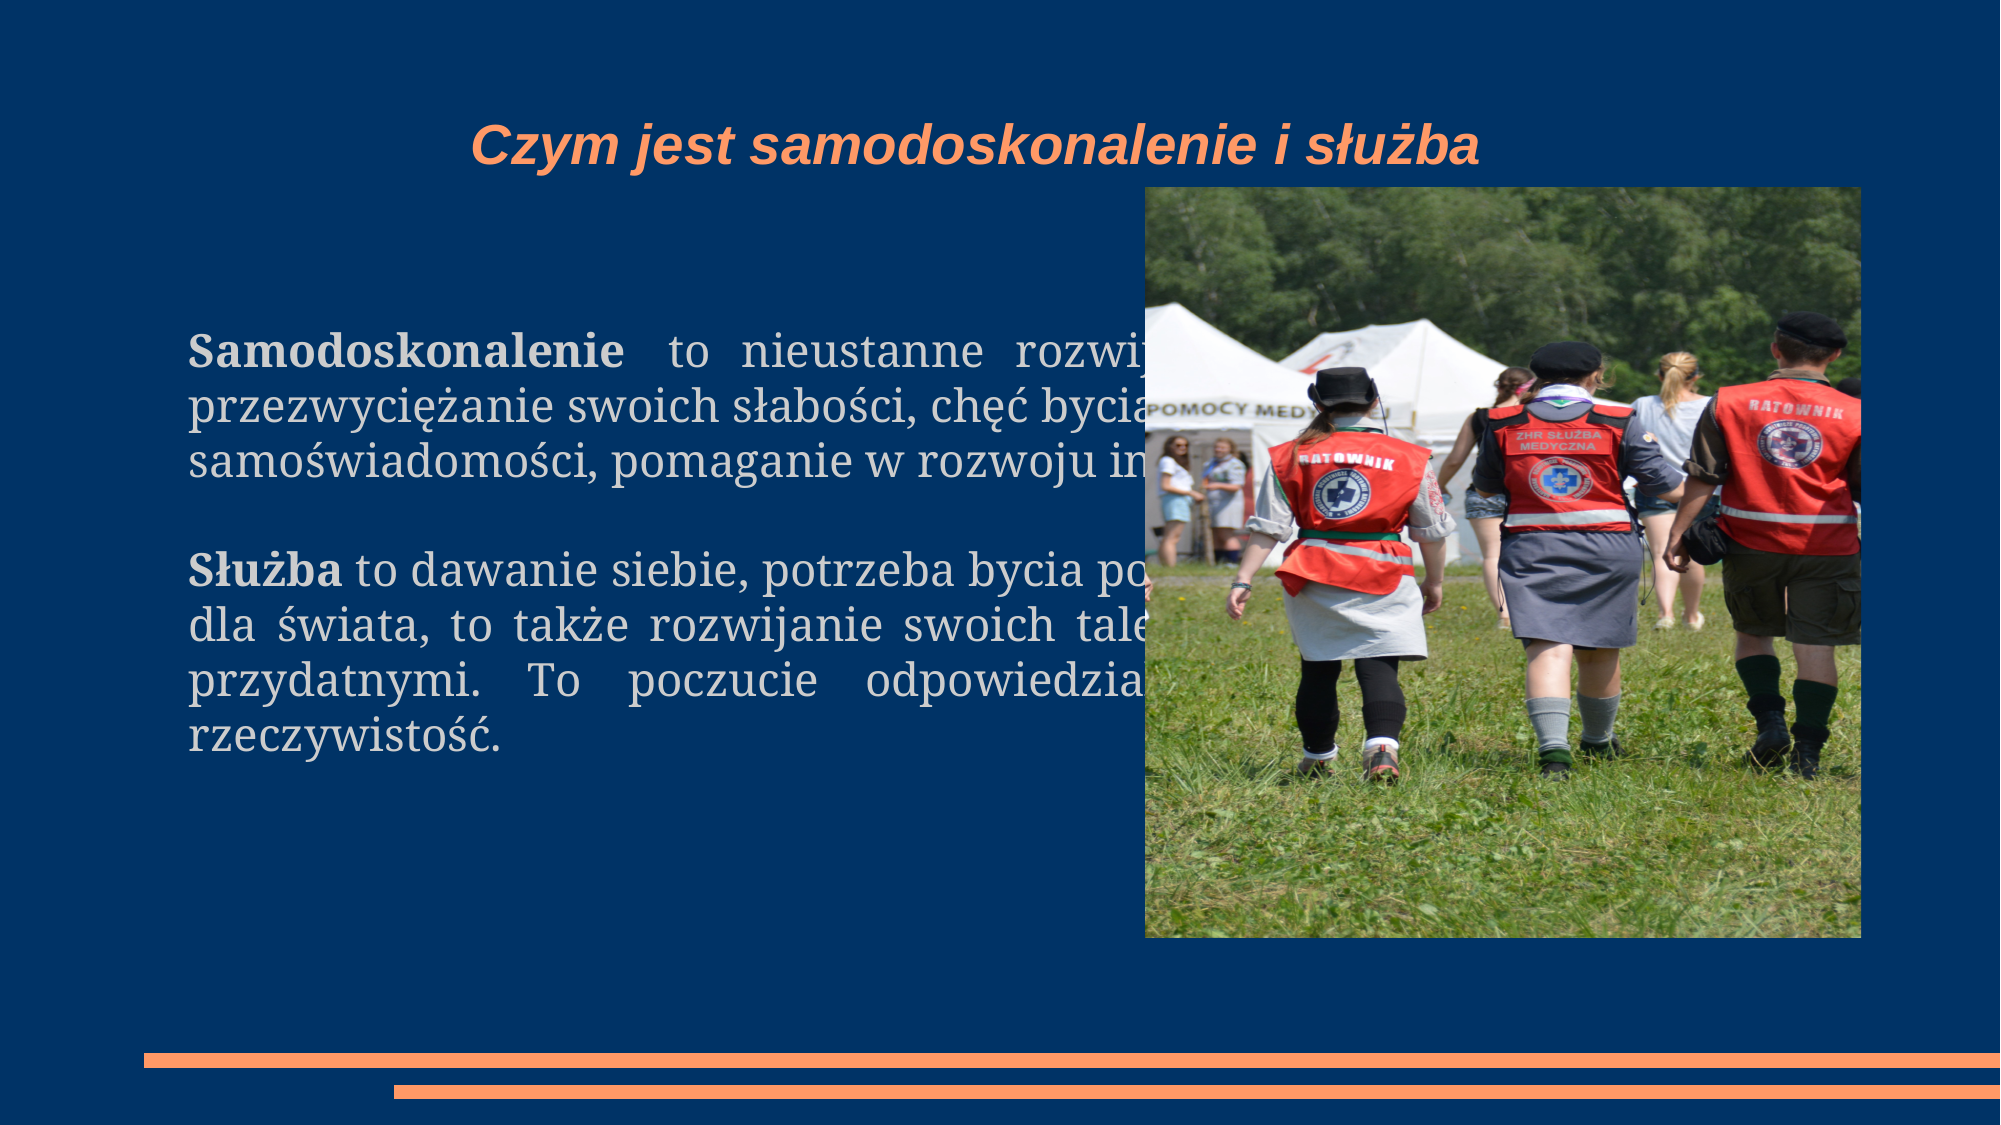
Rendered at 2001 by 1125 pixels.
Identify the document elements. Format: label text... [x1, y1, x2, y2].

title Czym jest samodoskonalenie i służba [122, 48, 1831, 237]
picture [1145, 187, 1862, 938]
text_box [1240, 35, 1902, 898]
subtitle Samodoskonalenie to nieustanne rozwijanie się przez całe życie, przezwyciężanie swoich słabości, chęć bycia coraz lepszym, pogłębianie samoświadomości, pomaganie w rozwoju innym. Służba to dawanie siebie, potrzeba bycia pożytecznym dla innych ludzi, dla świata, to także rozwijanie swoich talentów po to, aby uczynić je przydatnymi. To poczucie odpowiedzialności za otaczającą nas rzeczywistość. [188, 253, 1145, 829]
